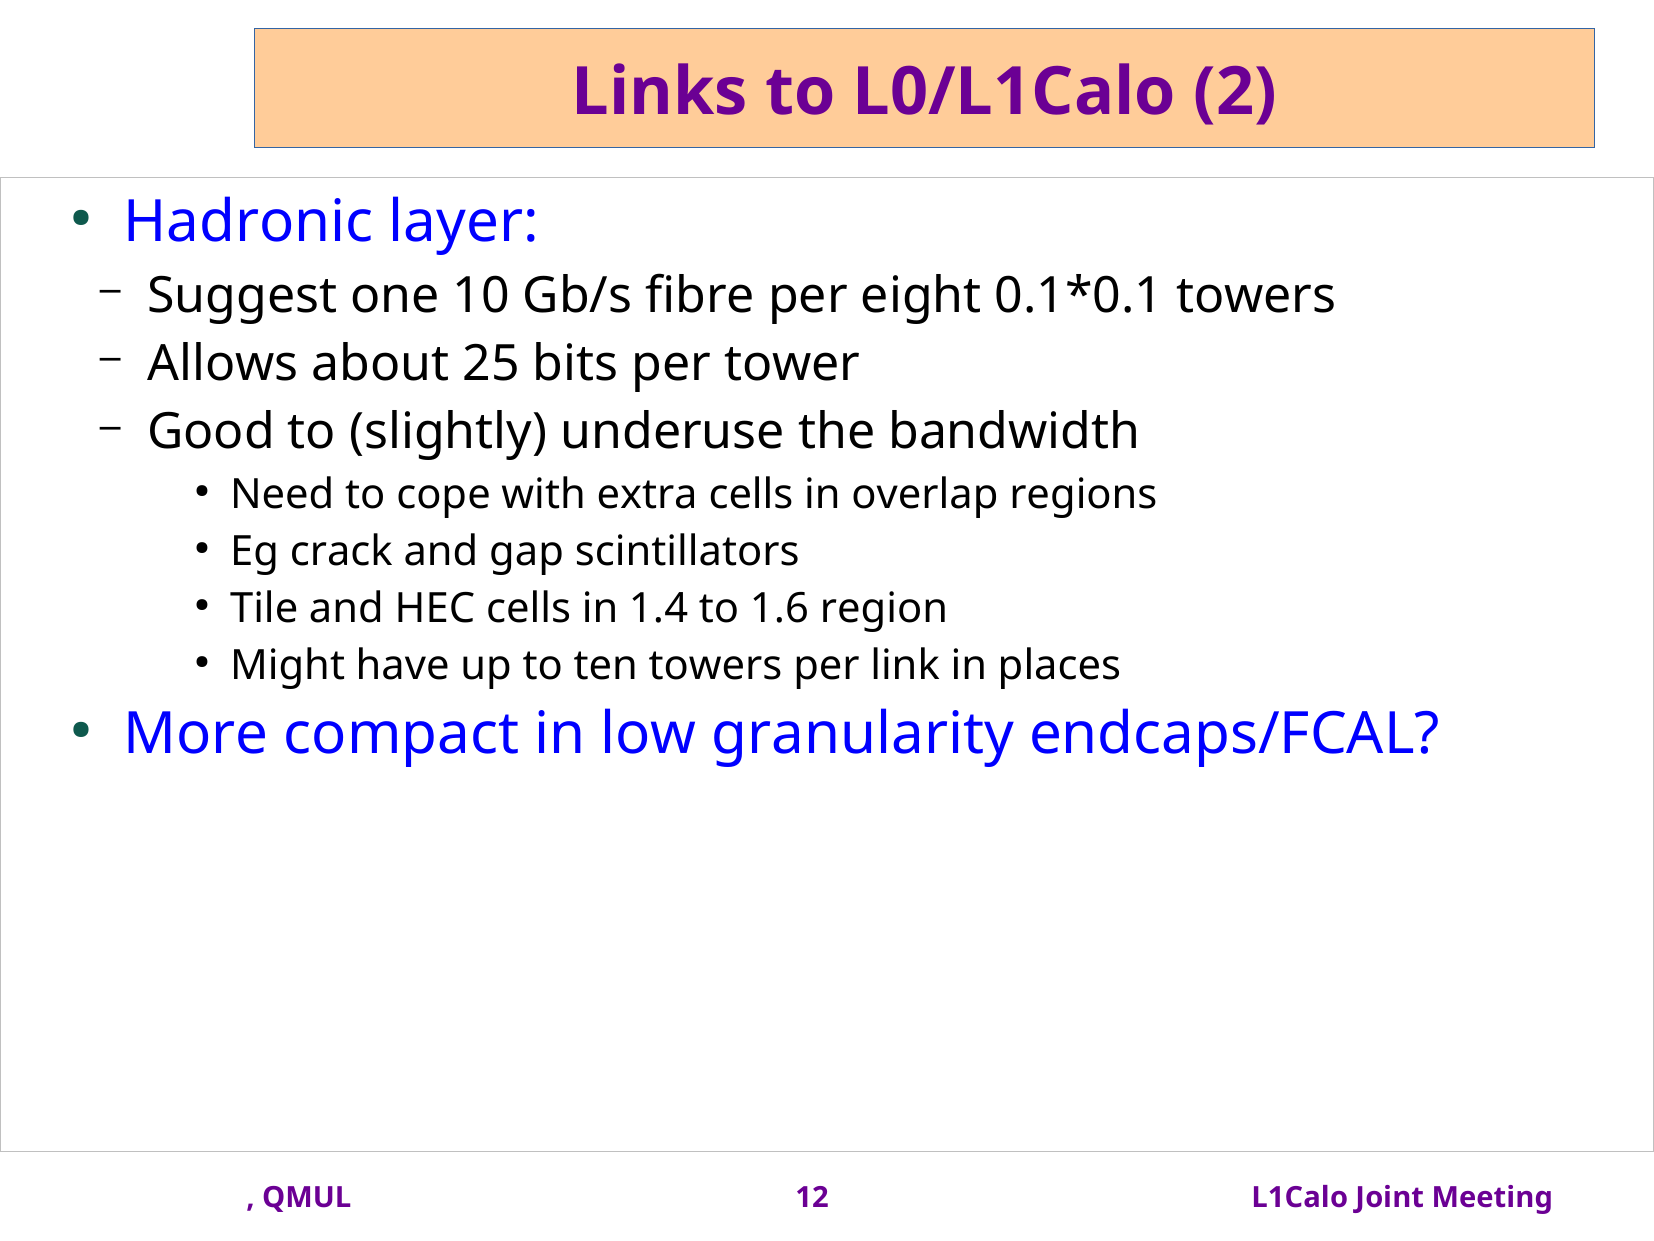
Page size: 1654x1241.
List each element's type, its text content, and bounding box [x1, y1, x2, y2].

list Hadronic layer: Suggest one 10 Gb/s fibre per eight 0.1*0.1 towers Allows about 25 bits per tower Good to (slightly) underuse the bandwidth Need to cope with extra cells in overlap regions Eg crack and gap scintillators Tile and HEC cells in 1.4 to 1.6 region Might have up to ten towers per link in places More compact in low granularity endcaps/FCAL? [52, 179, 1598, 1143]
title Links to L0/L1Calo (2) [254, 28, 1595, 148]
